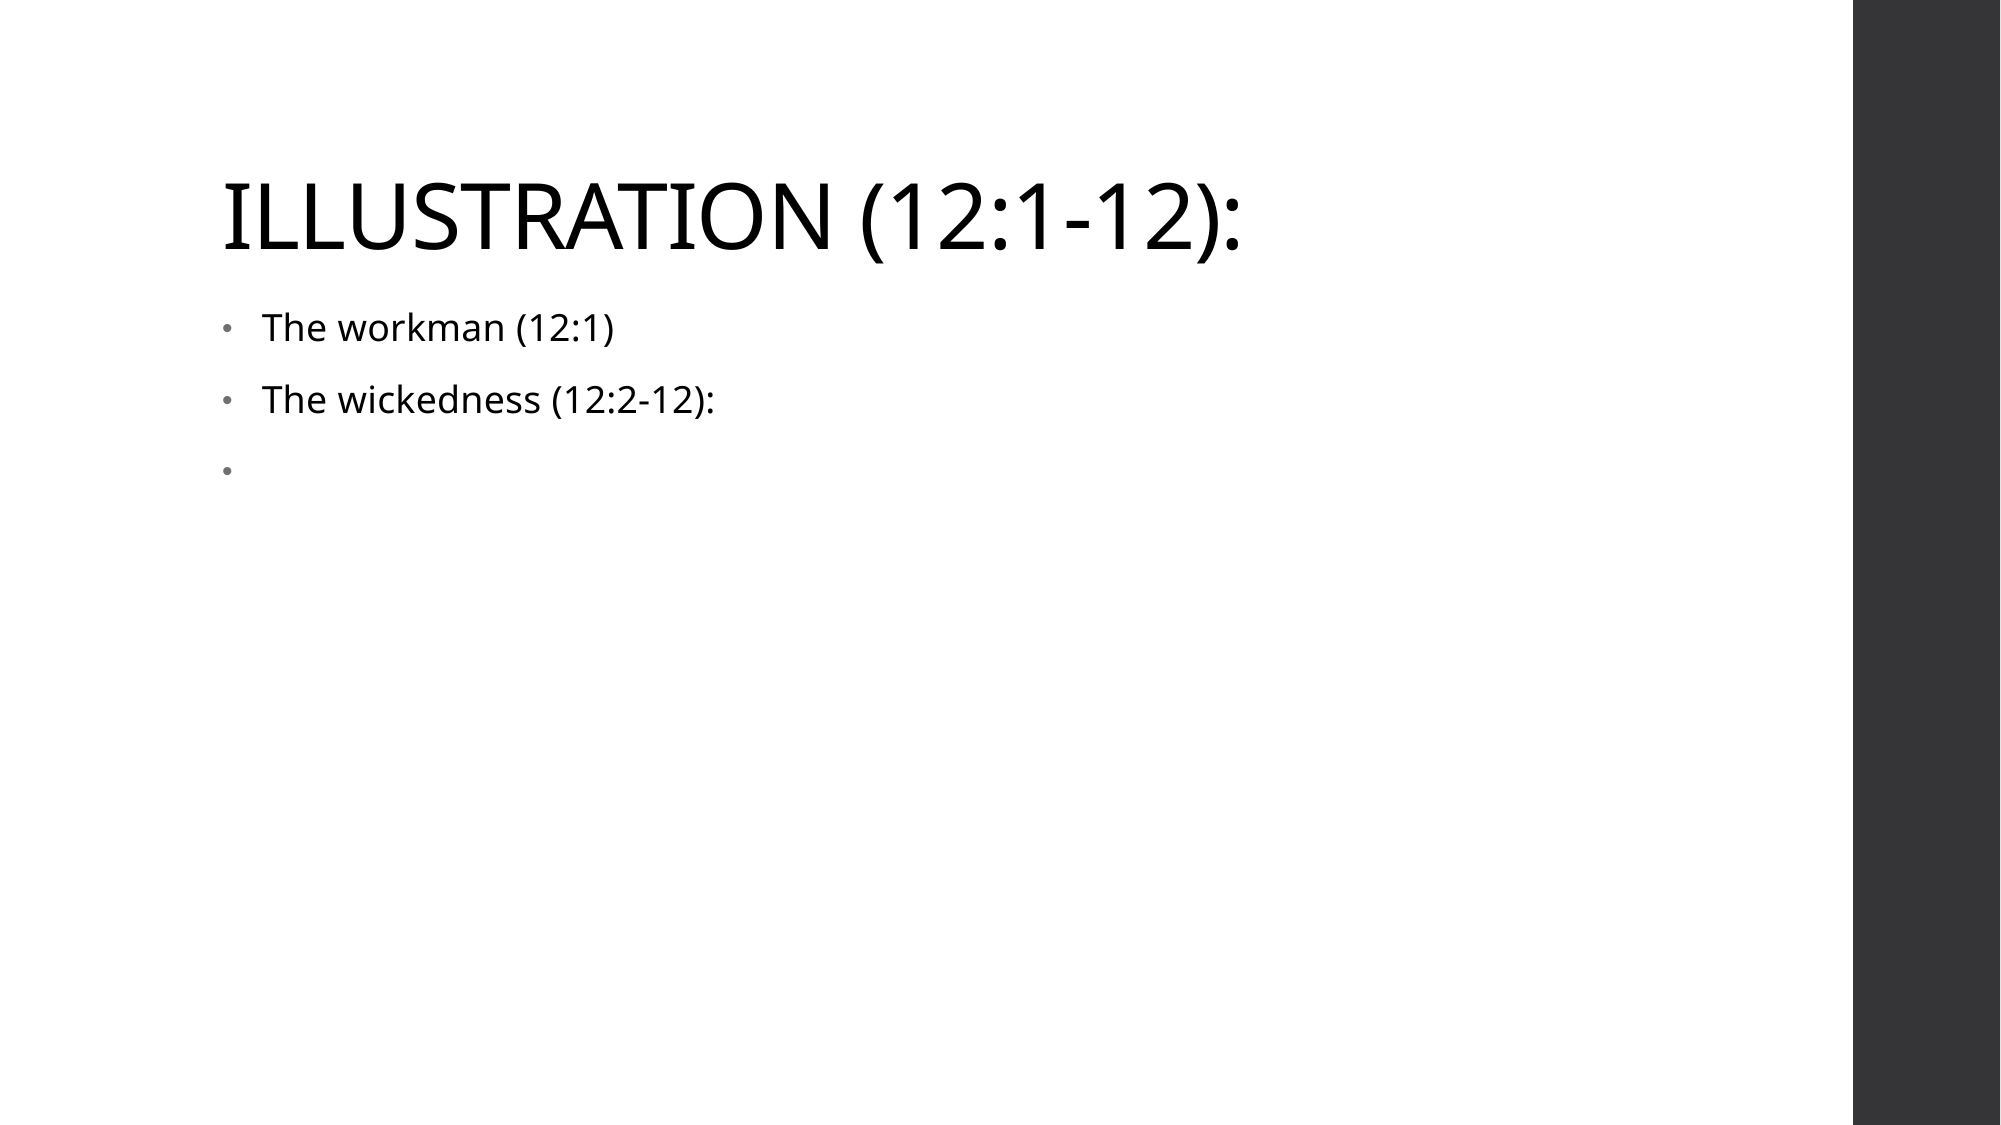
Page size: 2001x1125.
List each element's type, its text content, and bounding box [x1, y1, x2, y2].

title ILLUSTRATION (12:1-12): [206, 60, 1797, 278]
list The workman (12:1) The wickedness (12:2-12): [206, 299, 1617, 1014]
